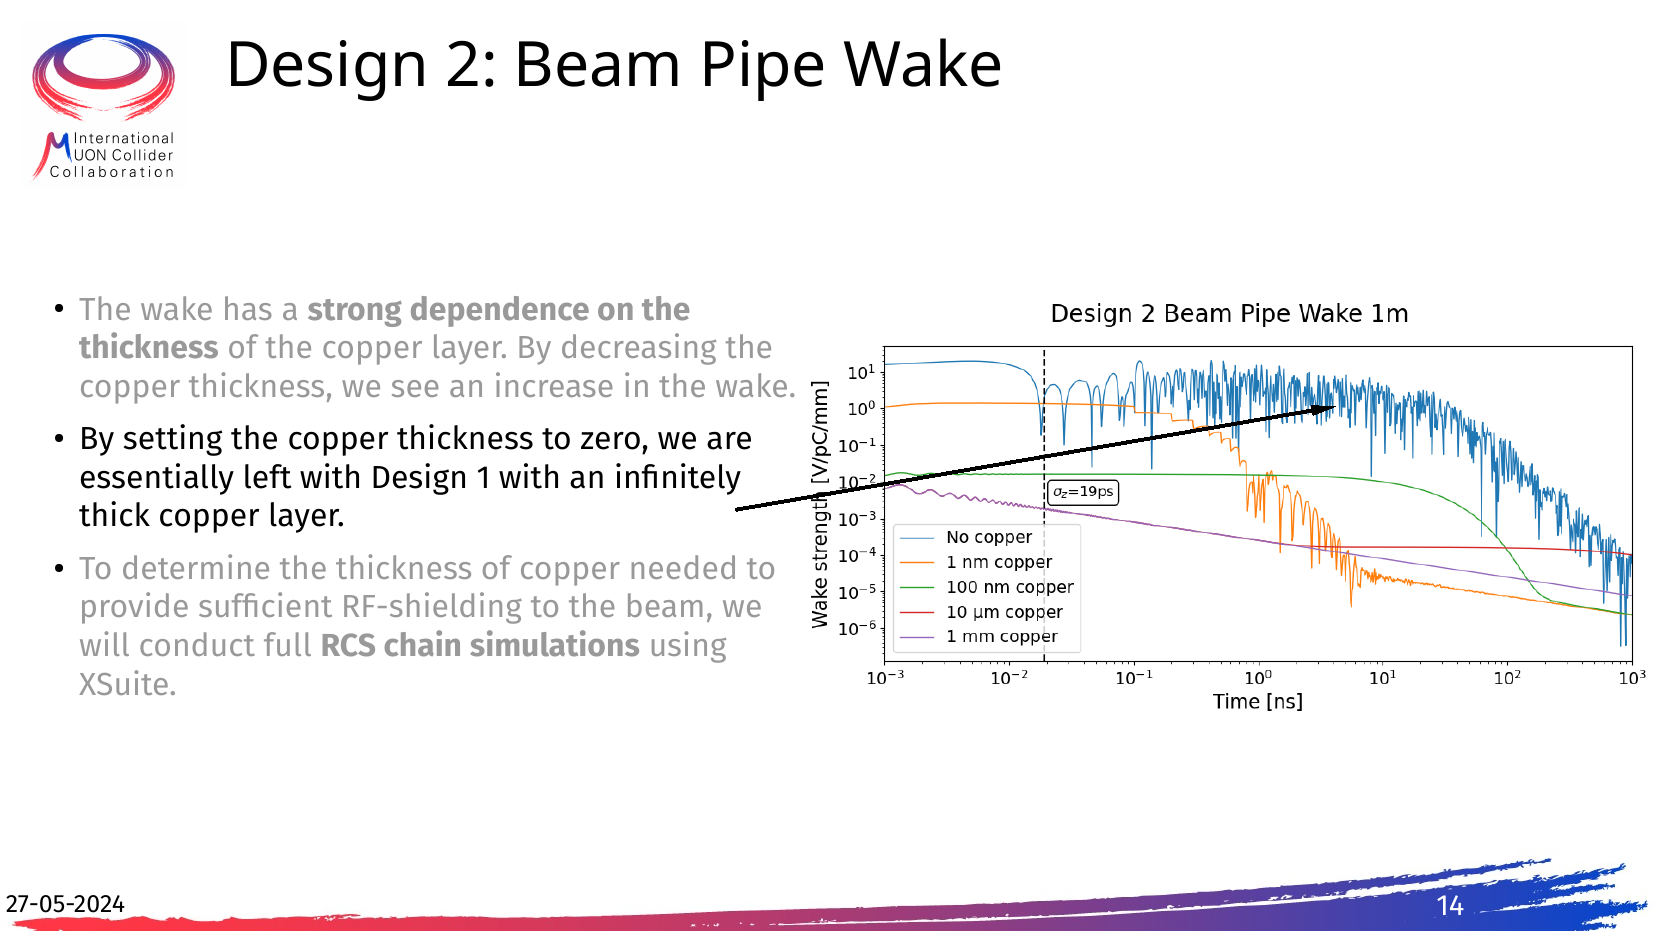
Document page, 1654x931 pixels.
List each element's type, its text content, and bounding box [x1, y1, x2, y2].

title Design 2: Beam Pipe Wake [225, 19, 1571, 181]
picture [21, 21, 188, 189]
text_box [735, 405, 1336, 512]
picture [804, 294, 1654, 721]
picture [0, 848, 1654, 931]
list The wake has a strong dependence on the thickness of the copper layer. By decreasing the copper thickness, we see an increase in the wake. By setting the copper thickness to zero, we are essentially left with Design 1 with an infinitely thick copper layer. To determine the thickness of copper needed to provide sufficient RF-shielding to the beam, we will conduct full RCS chain simulations using XSuite. [45, 290, 804, 735]
